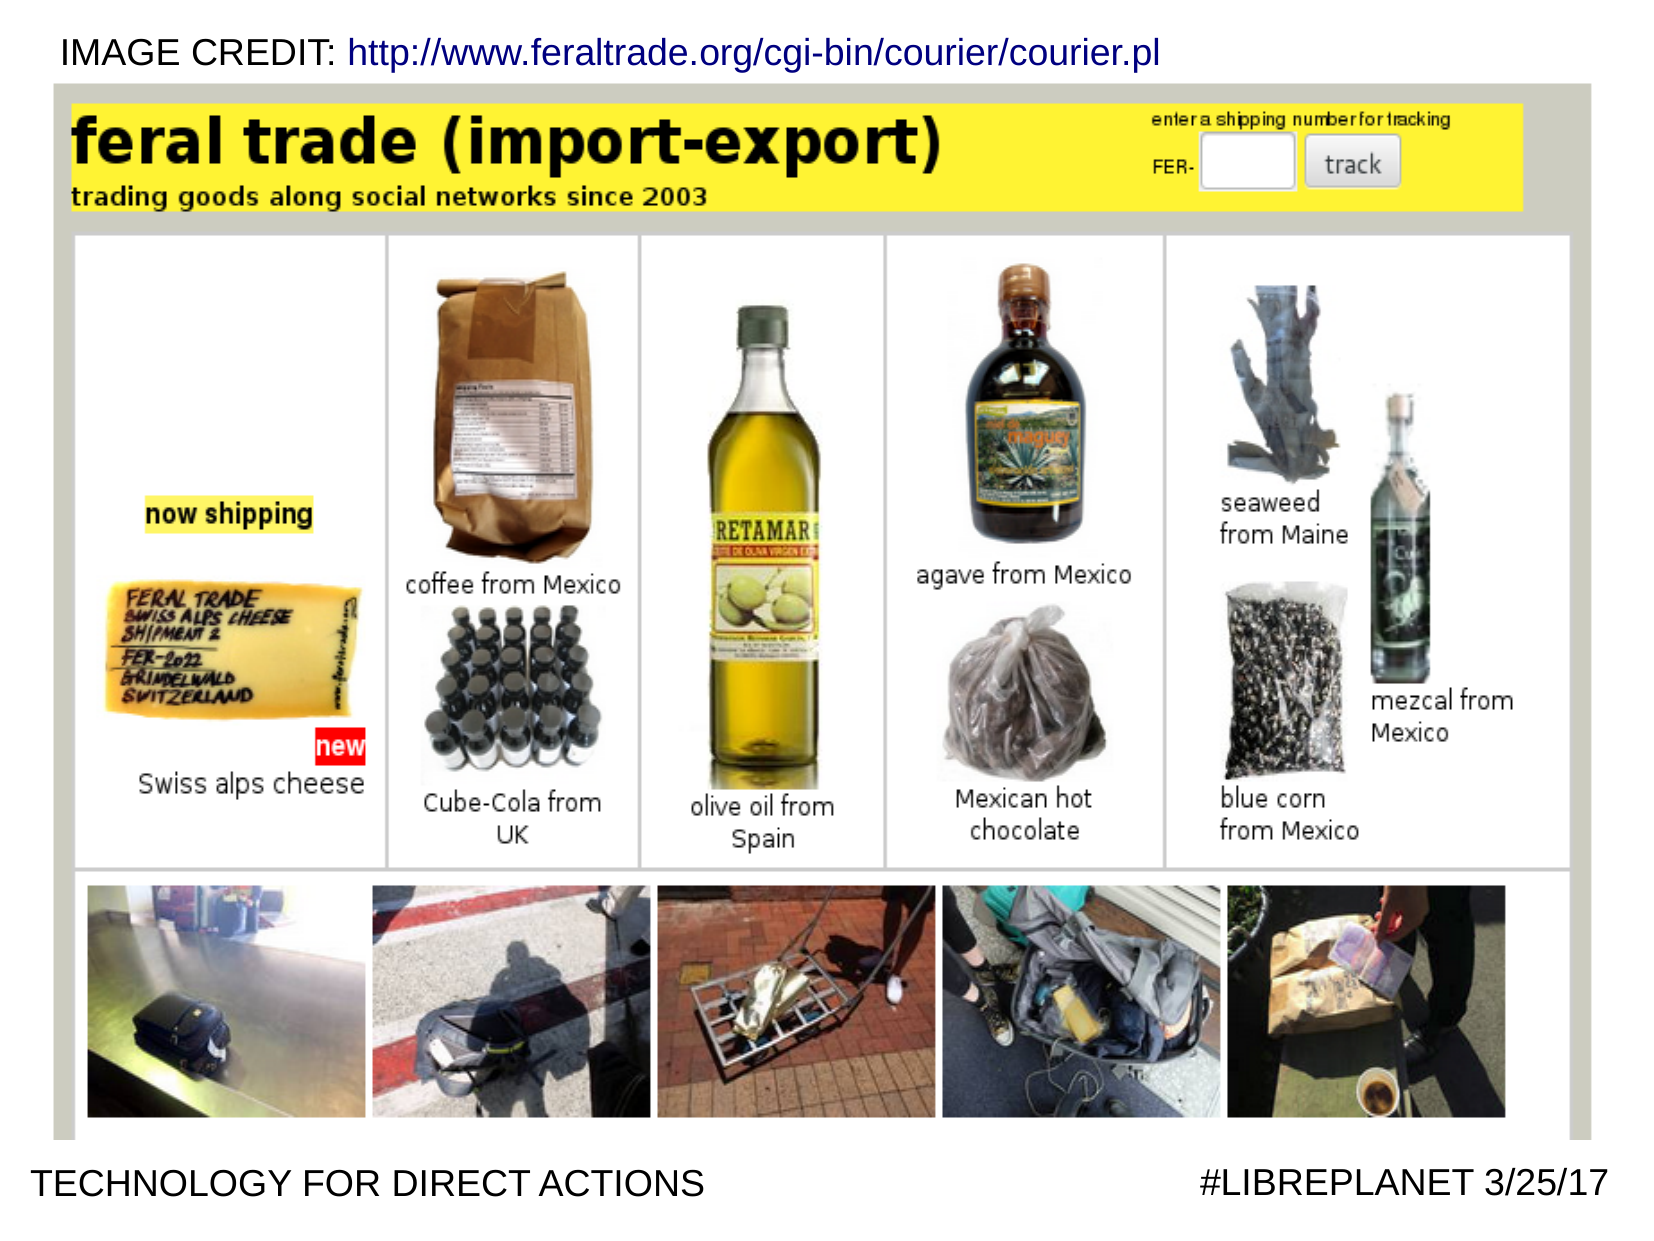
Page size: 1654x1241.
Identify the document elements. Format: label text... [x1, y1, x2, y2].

title TECHNOLOGY FOR DIRECT ACTIONS [30, 1140, 736, 1228]
text_box IMAGE CREDIT: http://www.feraltrade.org/cgi-bin/courier/courier.pl [45, 24, 1321, 166]
picture [45, 74, 1606, 1141]
subtitle #LIBREPLANET 3/25/17 [1200, 1150, 1628, 1216]
